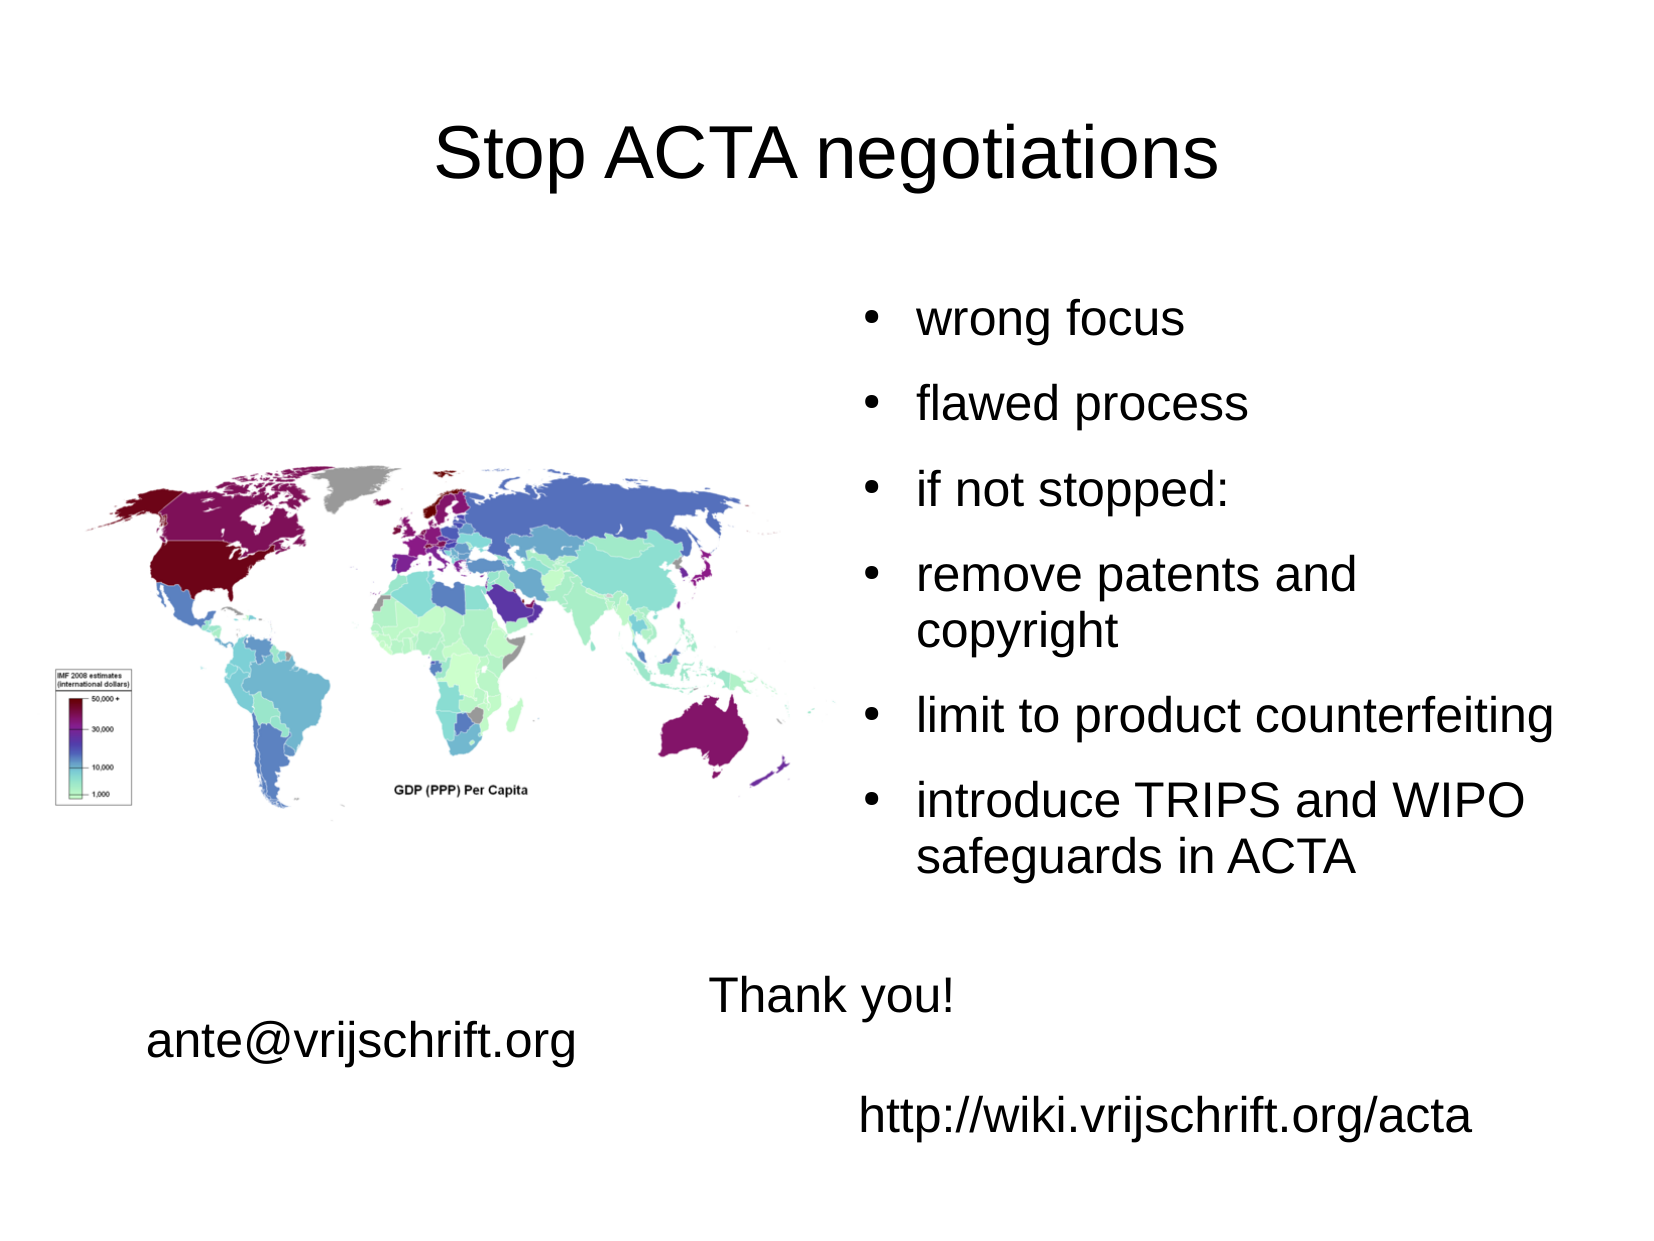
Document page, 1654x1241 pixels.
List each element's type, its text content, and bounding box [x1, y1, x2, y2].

picture [30, 458, 837, 826]
list wrong focus flawed process if not stopped: remove patents and copyright limit to product counterfeiting introduce TRIPS and WIPO safeguards in ACTA [845, 290, 1572, 1087]
title Stop ACTA negotiations [82, 49, 1571, 257]
text_box http://wiki.vrijschrift.org/acta [787, 1087, 1583, 1150]
text_box ante@vrijschrift.org [75, 1012, 713, 1075]
text_box Thank you! [637, 967, 1077, 1030]
